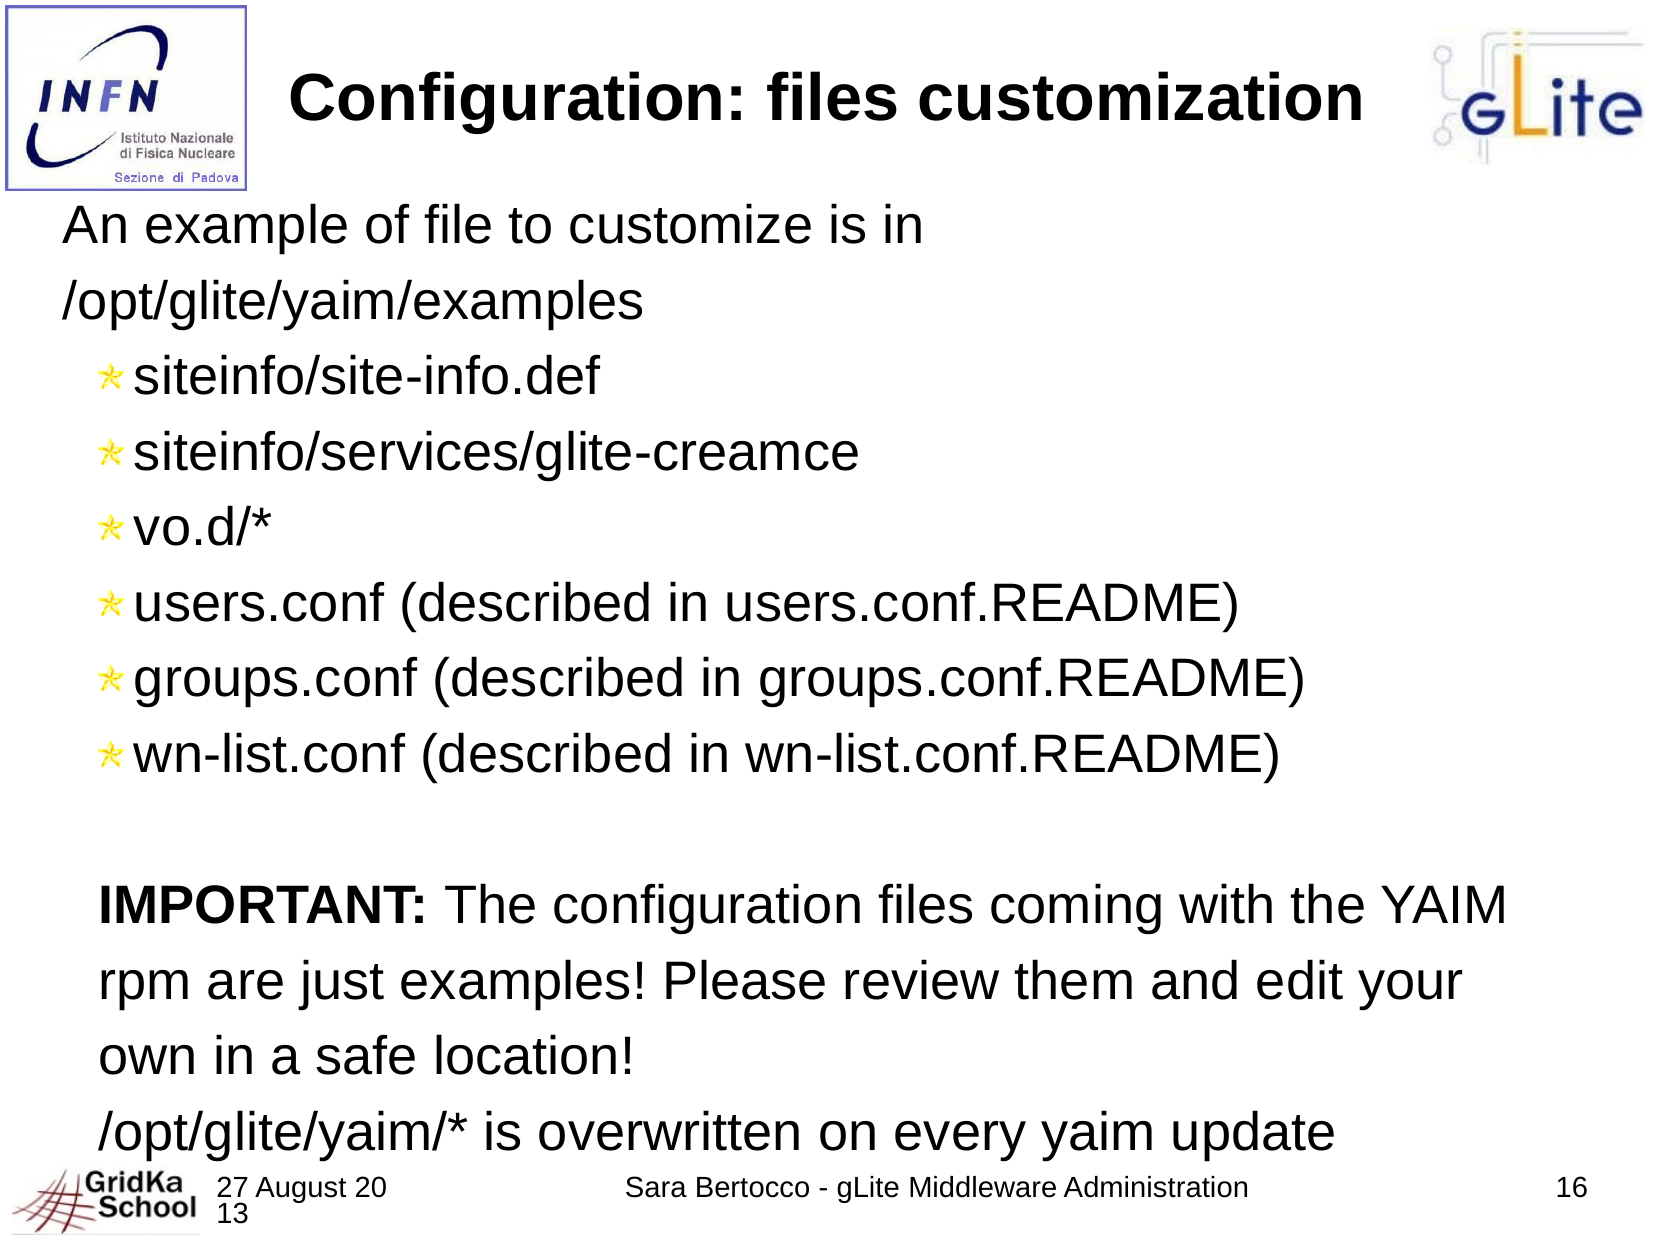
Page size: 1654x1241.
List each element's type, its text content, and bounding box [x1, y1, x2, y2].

picture [1430, 28, 1645, 165]
text_box An example of file to customize is in /opt/glite/yaim/examples siteinfo/site-info.def siteinfo/services/glite-creamce vo.d/* users.conf (described in users.conf.README) groups.conf (described in groups.conf.README) wn-list.conf (described in wn-list.conf.README) IMPORTANT: The configuration files coming with the YAIM rpm are just examples! Please review them and edit your own in a safe location! /opt/glite/yaim/* is overwritten on every yaim update [12, 187, 1541, 1170]
title Configuration: files customization [247, 7, 1645, 188]
picture [5, 5, 247, 191]
picture [12, 1170, 200, 1235]
